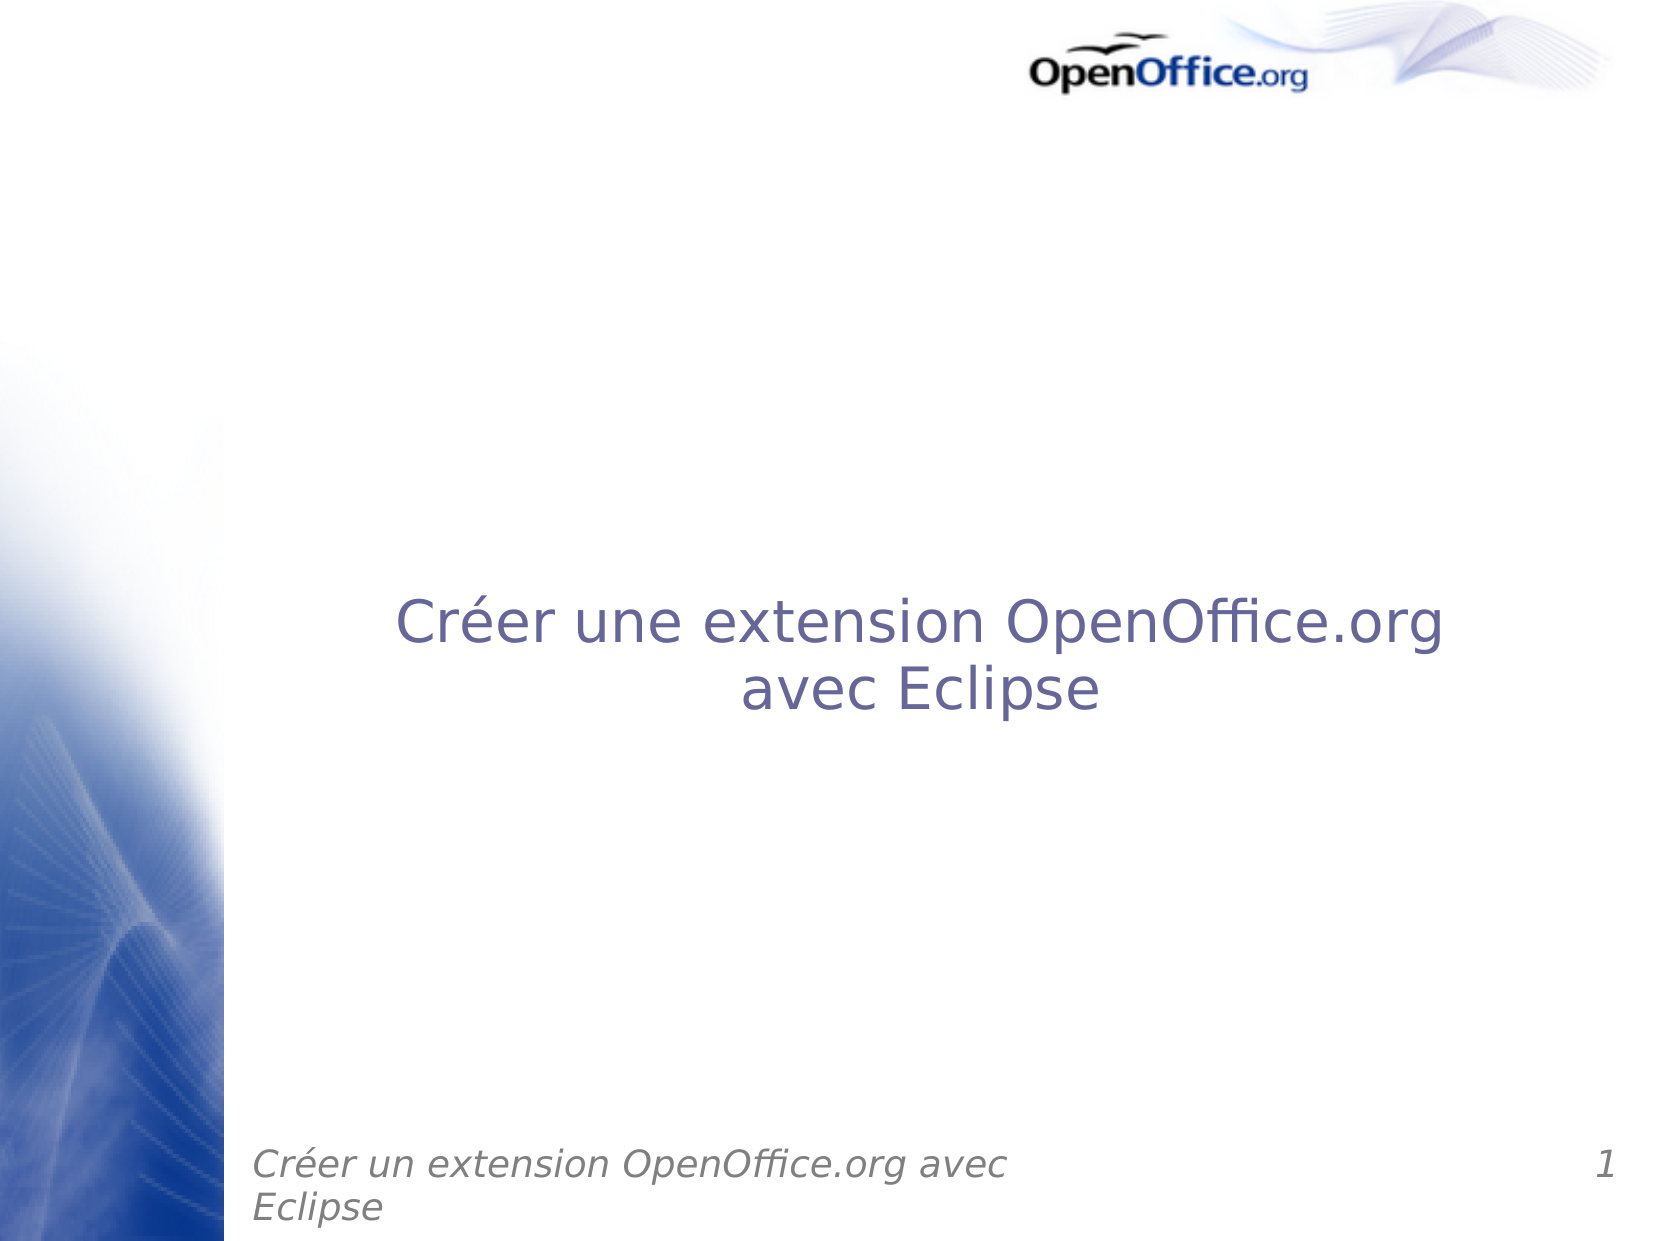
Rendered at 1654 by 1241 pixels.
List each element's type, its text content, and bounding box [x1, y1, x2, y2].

subtitle Créer une extension OpenOffice.org avec Eclipse [223, 179, 1619, 1133]
picture [1014, 0, 1619, 100]
picture [0, 0, 224, 1241]
